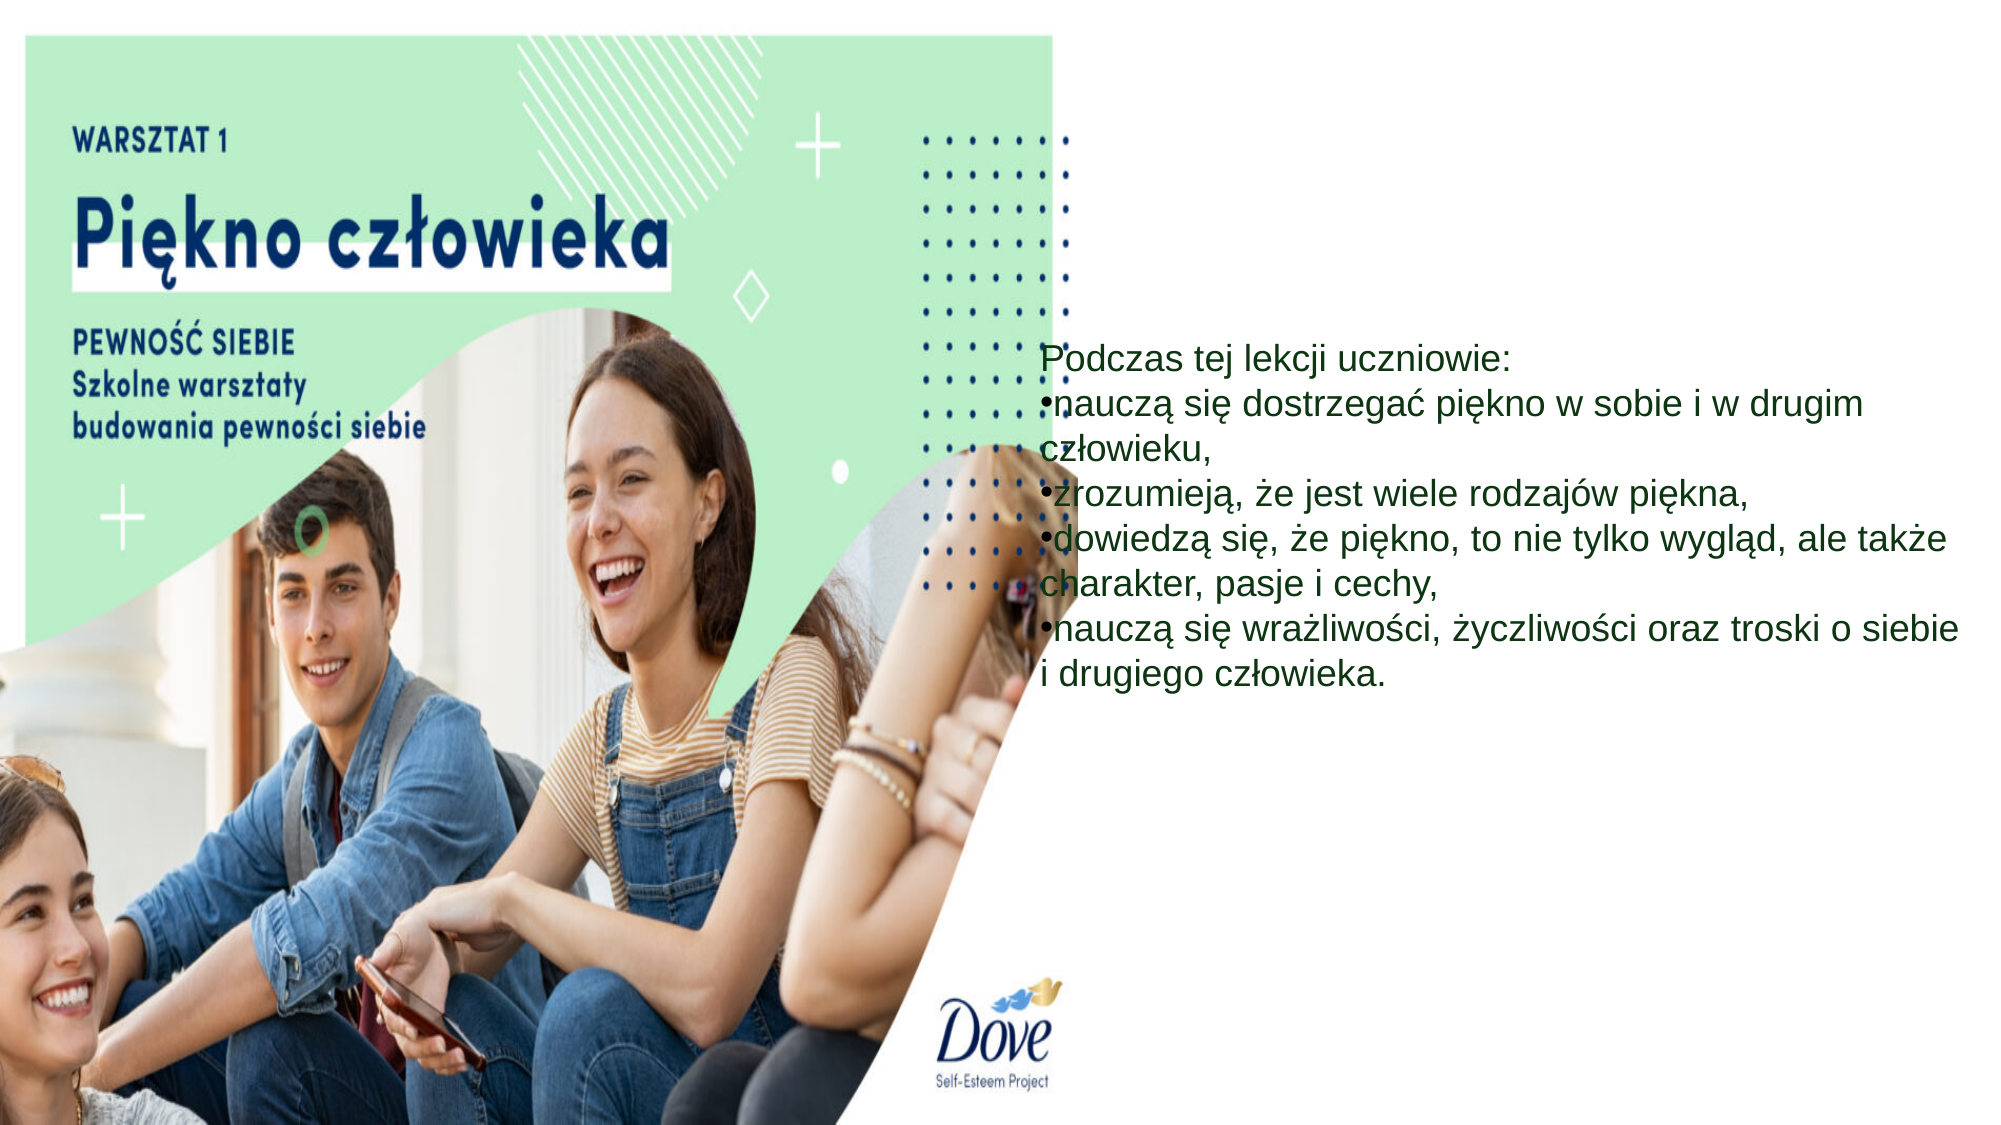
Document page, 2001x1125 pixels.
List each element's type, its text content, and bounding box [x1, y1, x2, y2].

text_box Podczas tej lekcji uczniowie: nauczą się dostrzegać piękno w sobie i w drugim człowieku, zrozumieją, że jest wiele rodzajów piękna, dowiedzą się, że piękno, to nie tylko wygląd, ale także charakter, pasje i cechy, nauczą się wrażliwości, życzliwości oraz troski o siebie i drugiego człowieka. [1025, 326, 1984, 706]
picture [0, 0, 1078, 1125]
